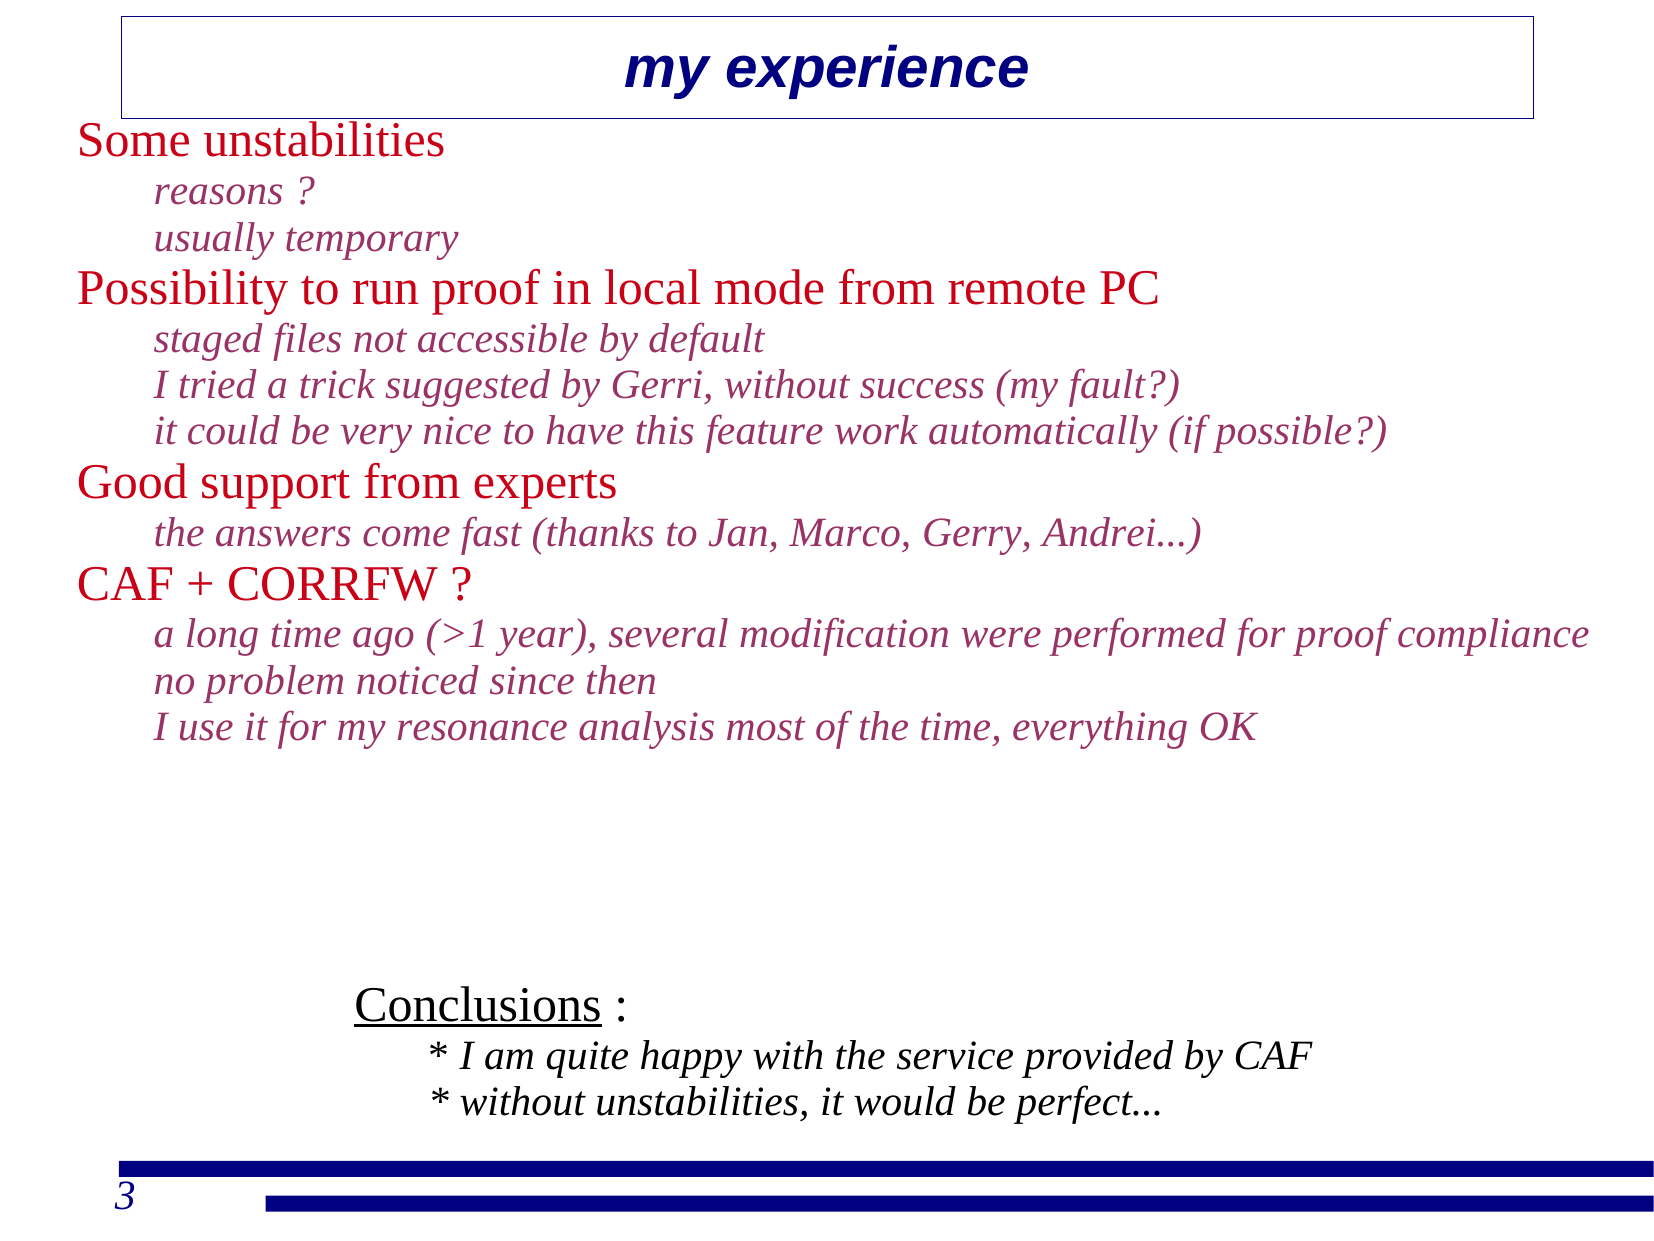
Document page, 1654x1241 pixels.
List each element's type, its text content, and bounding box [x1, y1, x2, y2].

title my experience [121, 16, 1534, 112]
list Some unstabilities reasons ? usually temporary Possibility to run proof in local mode from remote PC staged files not accessible by default I tried a trick suggested by Gerri, without success (my fault?) it could be very nice to have this feature work automatically (if possible?) Good support from experts the answers come fast (thanks to Jan, Marco, Gerry, Andrei...) CAF + CORRFW ? a long time ago (>1 year), several modification were performed for proof compliance no problem noticed since then I use it for my resonance analysis most of the time, everything OK [59, 112, 1595, 977]
text_box Conclusions : * I am quite happy with the service provided by CAF * without unstabilities, it would be perfect... [354, 976, 1447, 1164]
